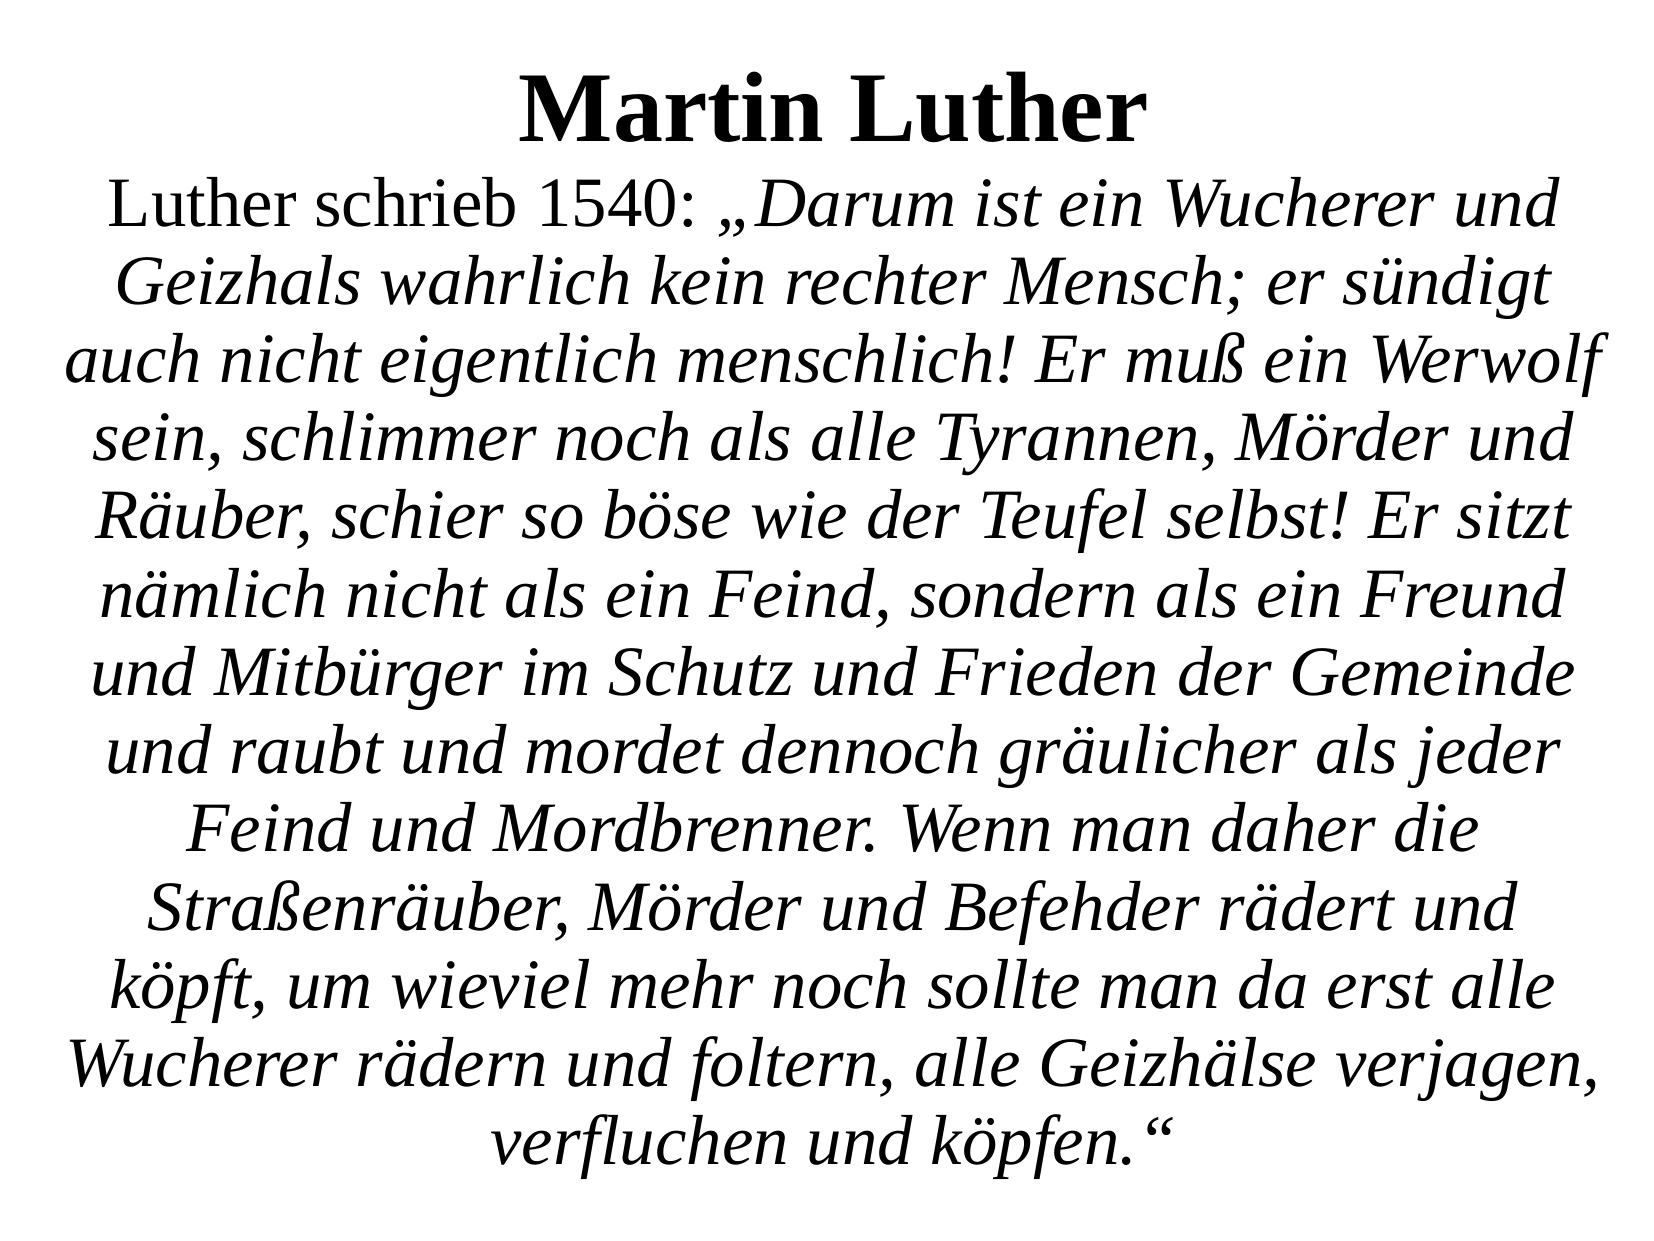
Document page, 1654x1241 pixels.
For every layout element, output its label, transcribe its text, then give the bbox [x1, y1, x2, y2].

text_box Martin Luther Luther schrieb 1540: „Darum ist ein Wucherer und Geizhals wahrlich kein rechter Mensch; er sündigt auch nicht eigentlich menschlich! Er muß ein Werwolf sein, schlimmer noch als alle Tyrannen, Mörder und Räuber, schier so böse wie der Teufel selbst! Er sitzt nämlich nicht als ein Feind, sondern als ein Freund und Mitbürger im Schutz und Frieden der Gemeinde und raubt und mordet dennoch gräulicher als jeder Feind und Mordbrenner. Wenn man daher die Straßenräuber, Mörder und Befehder rädert und köpft, um wieviel mehr noch sollte man da erst alle Wucherer rädern und foltern, alle Geizhälse verjagen, verfluchen und köpfen.“ [49, 44, 1625, 1195]
